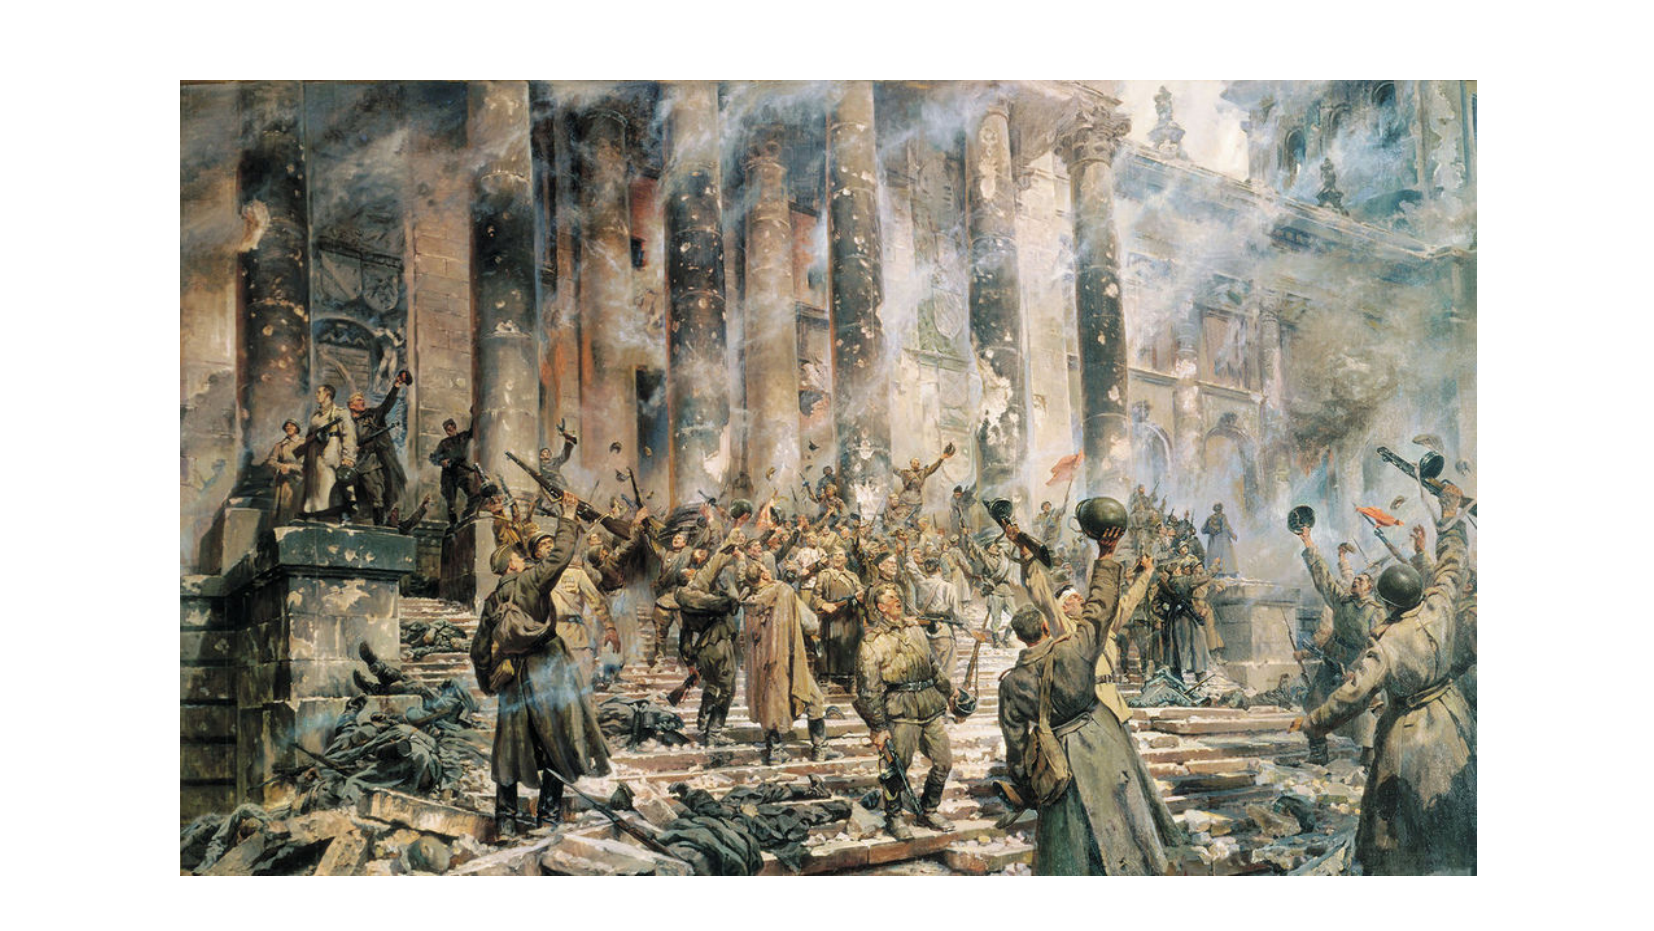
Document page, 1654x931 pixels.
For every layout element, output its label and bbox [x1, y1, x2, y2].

picture [180, 80, 1477, 877]
